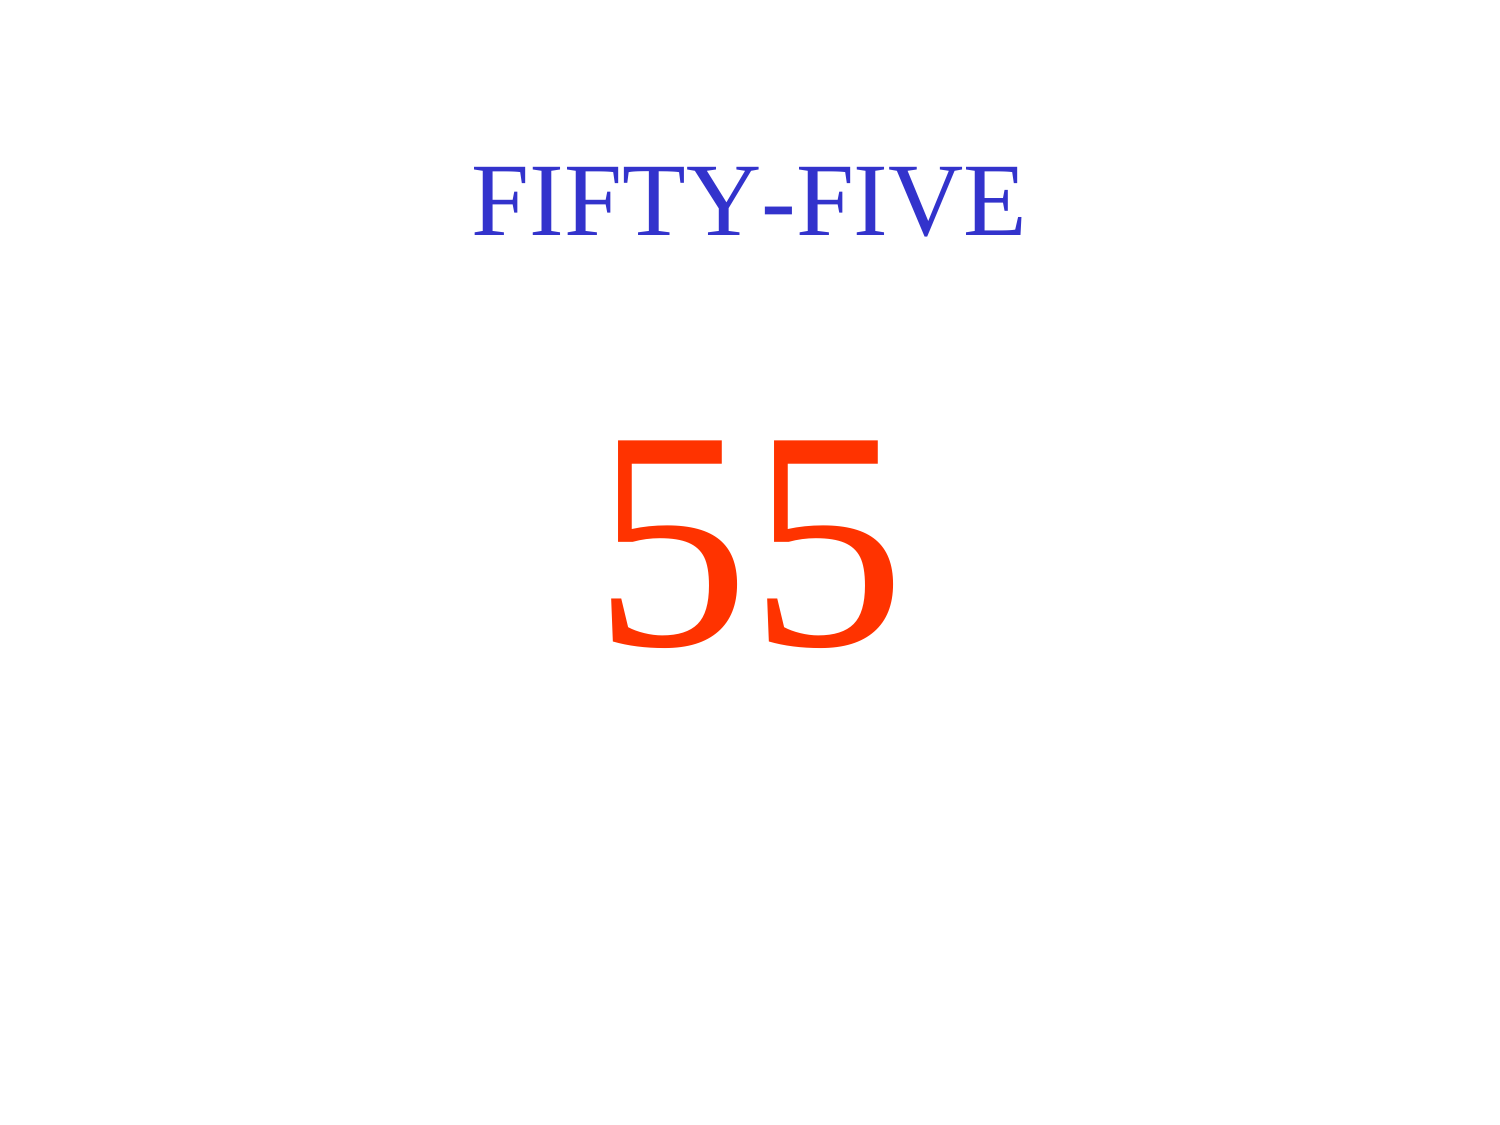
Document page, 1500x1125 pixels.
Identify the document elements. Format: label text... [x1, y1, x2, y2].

list 55 [112, 324, 1388, 1000]
title FIFTY-FIVE [112, 99, 1388, 288]
